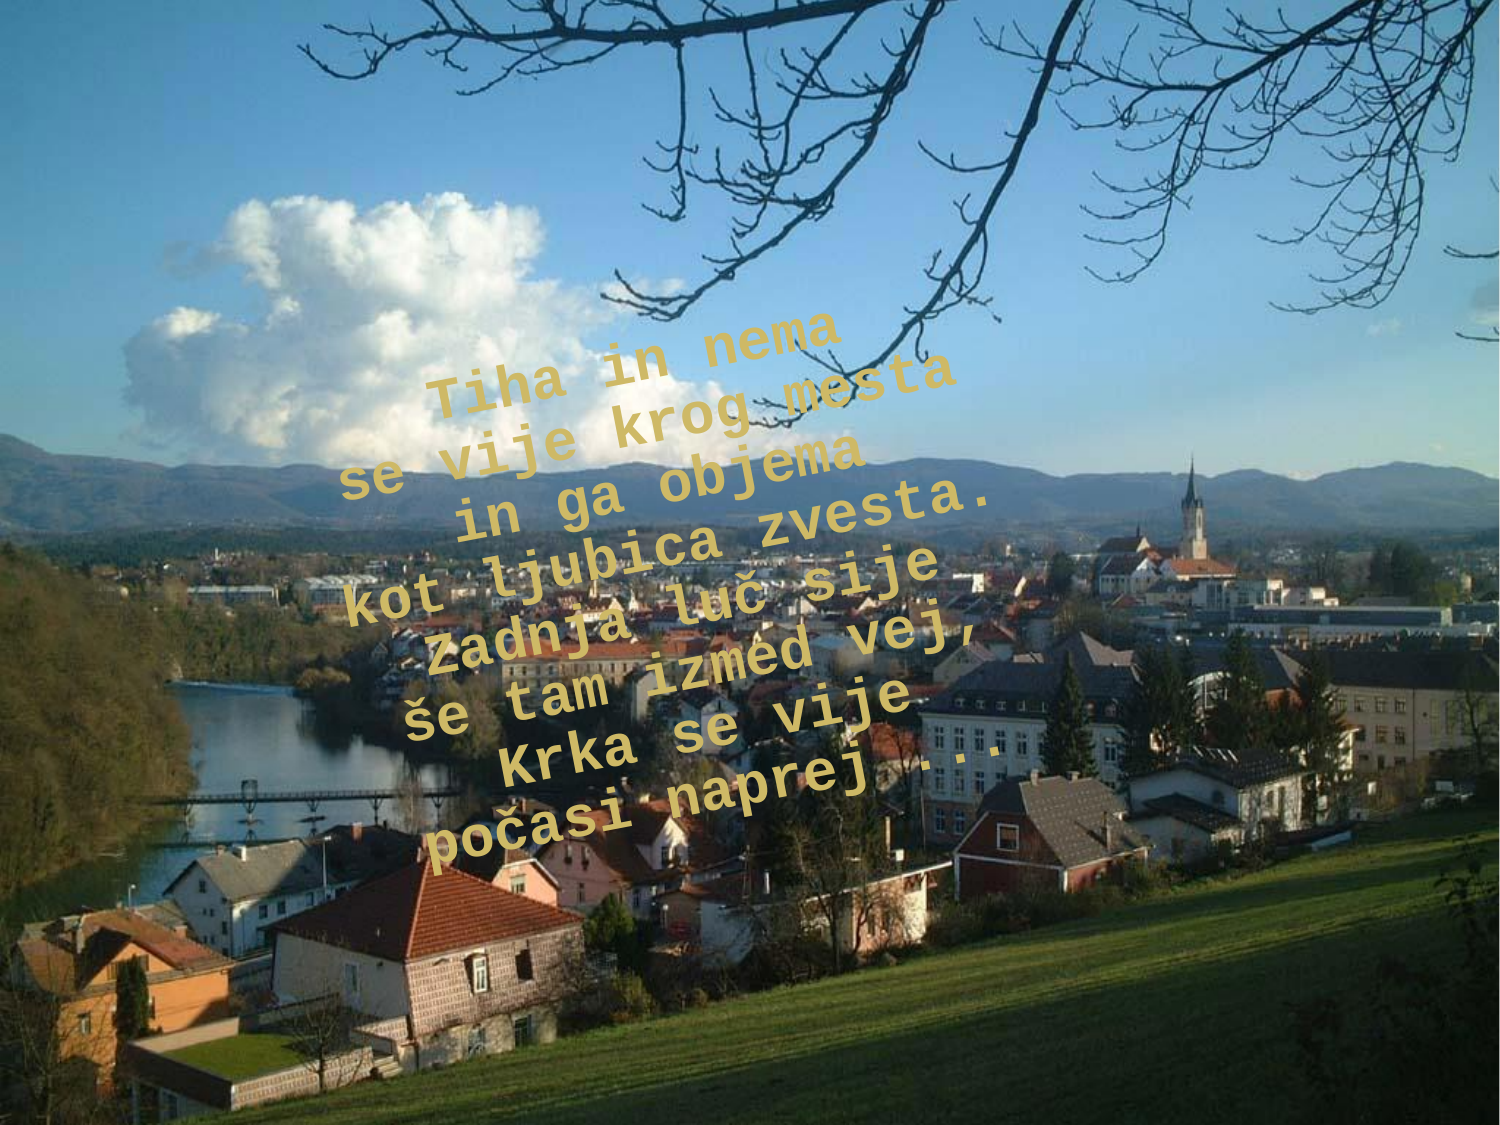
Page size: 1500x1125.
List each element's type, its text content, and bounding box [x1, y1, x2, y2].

text_box Tiha in nema se vije krog mesta in ga objema kot ljubica zvesta. Zadnja luč sije še tam izmed vej, Krka se vije počasi naprej ... [95, 215, 1304, 999]
picture [0, 0, 1500, 1125]
